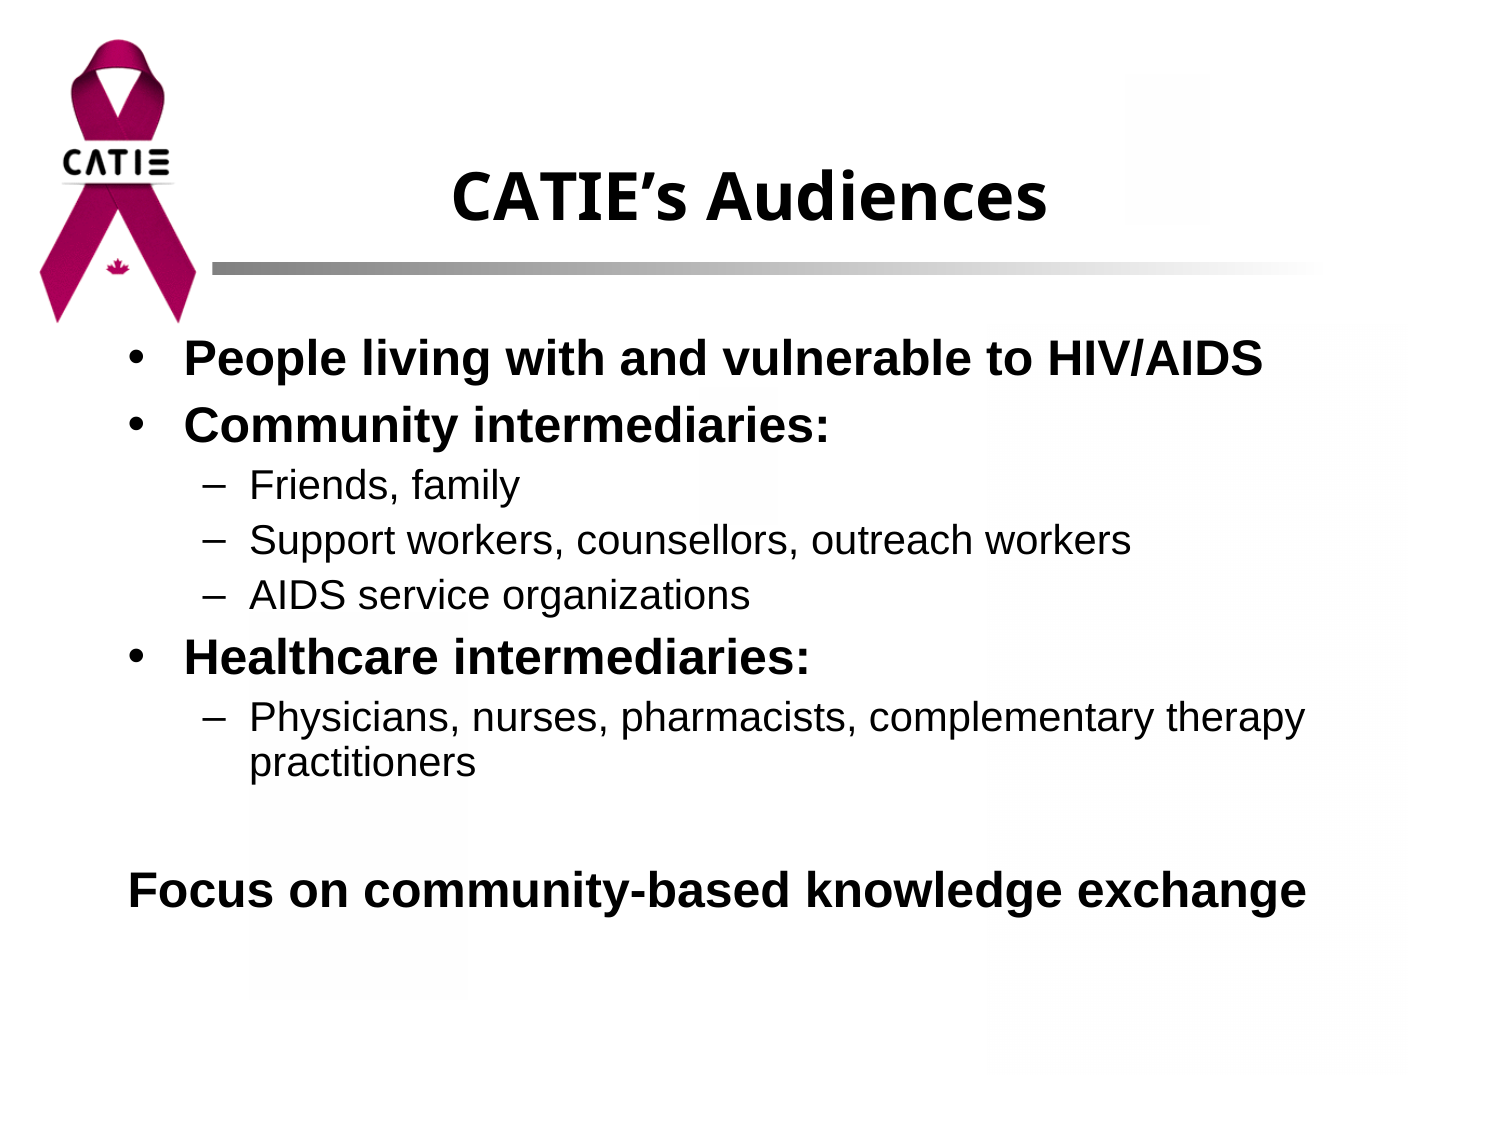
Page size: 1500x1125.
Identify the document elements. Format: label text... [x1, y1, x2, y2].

list People living with and vulnerable to HIV/AIDS Community intermediaries: Friends, family Support workers, counsellors, outreach workers AIDS service organizations Healthcare intermediaries: Physicians, nurses, pharmacists, complementary therapy practitioners Focus on community-based knowledge exchange [112, 324, 1388, 1001]
picture [37, 37, 198, 325]
title CATIE’s Audiences [112, 99, 1388, 288]
